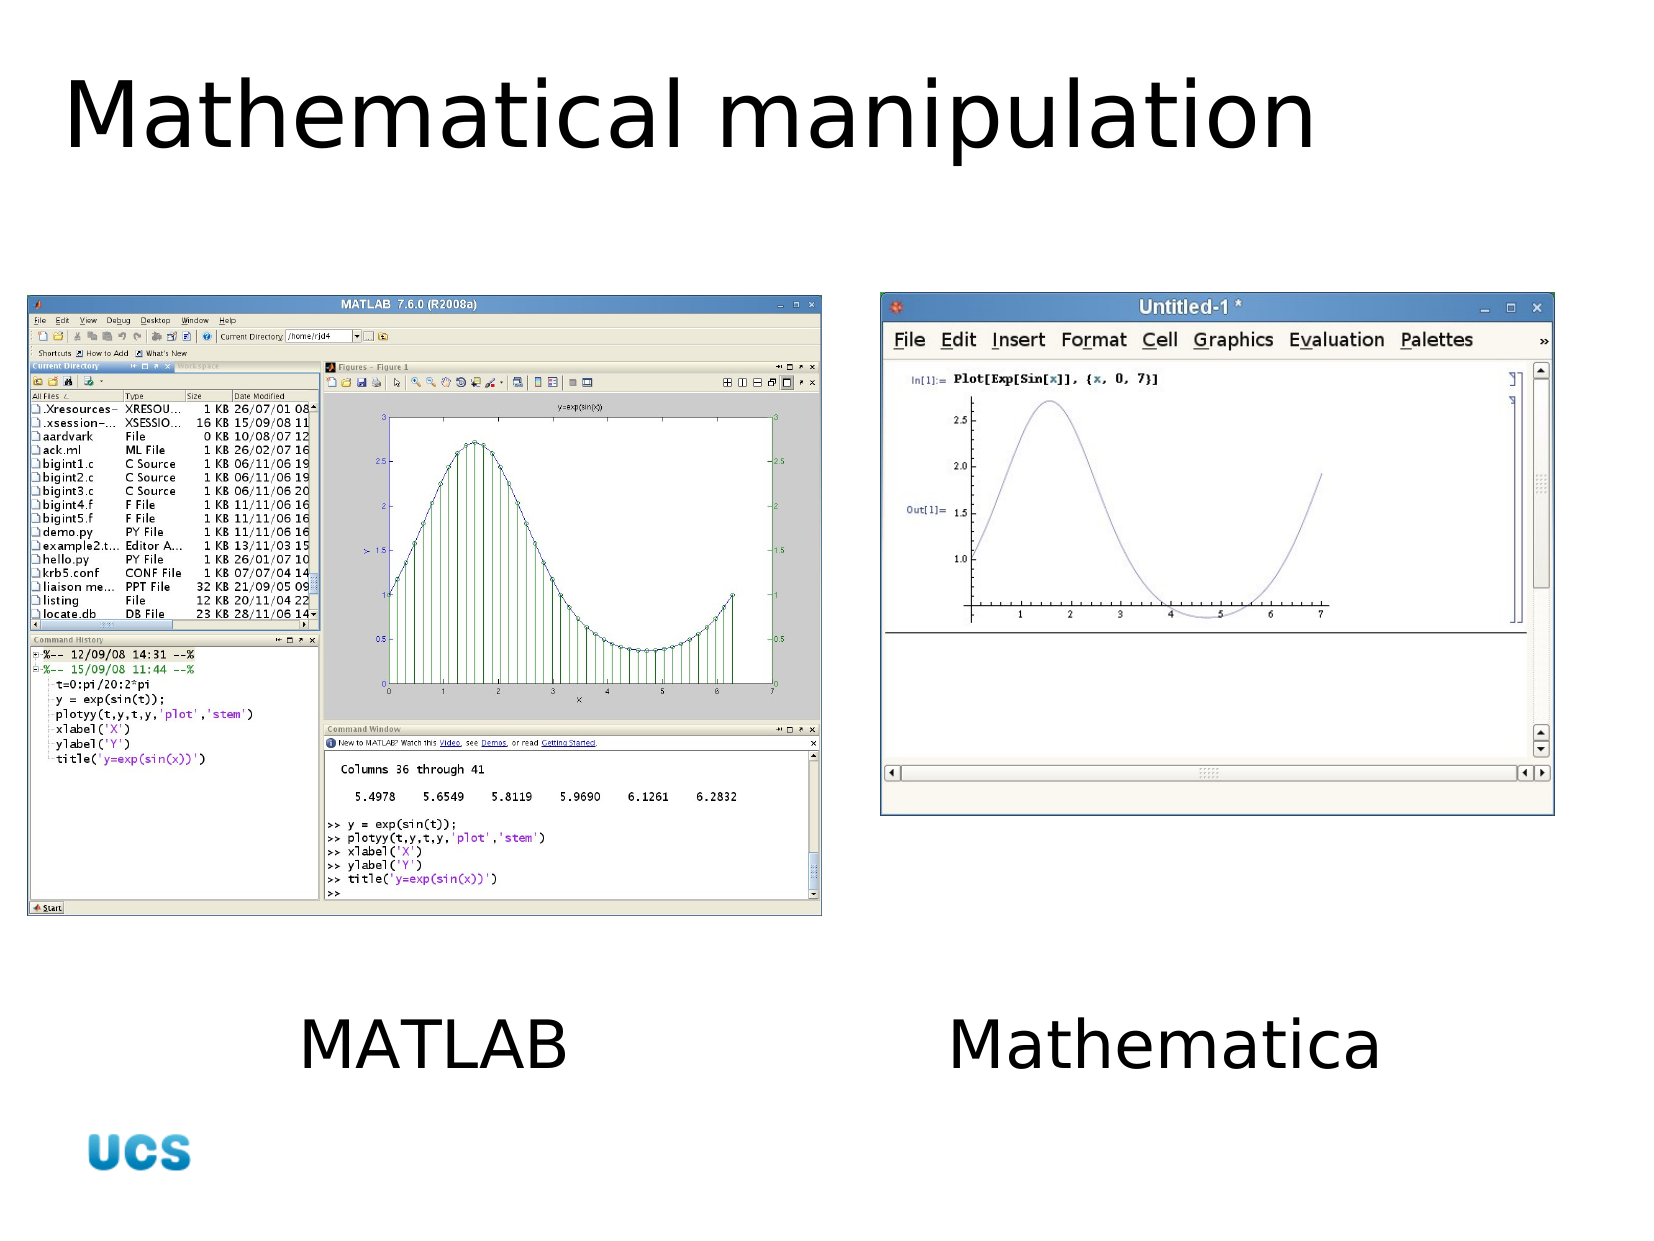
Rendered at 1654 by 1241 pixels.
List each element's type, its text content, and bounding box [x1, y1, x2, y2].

text_box MATLAB [295, 1003, 575, 1088]
picture [880, 292, 1555, 816]
text_box Mathematical manipulation [59, 59, 1324, 173]
picture [27, 295, 822, 916]
picture [88, 1133, 191, 1172]
text_box Mathematica [944, 1003, 1388, 1088]
